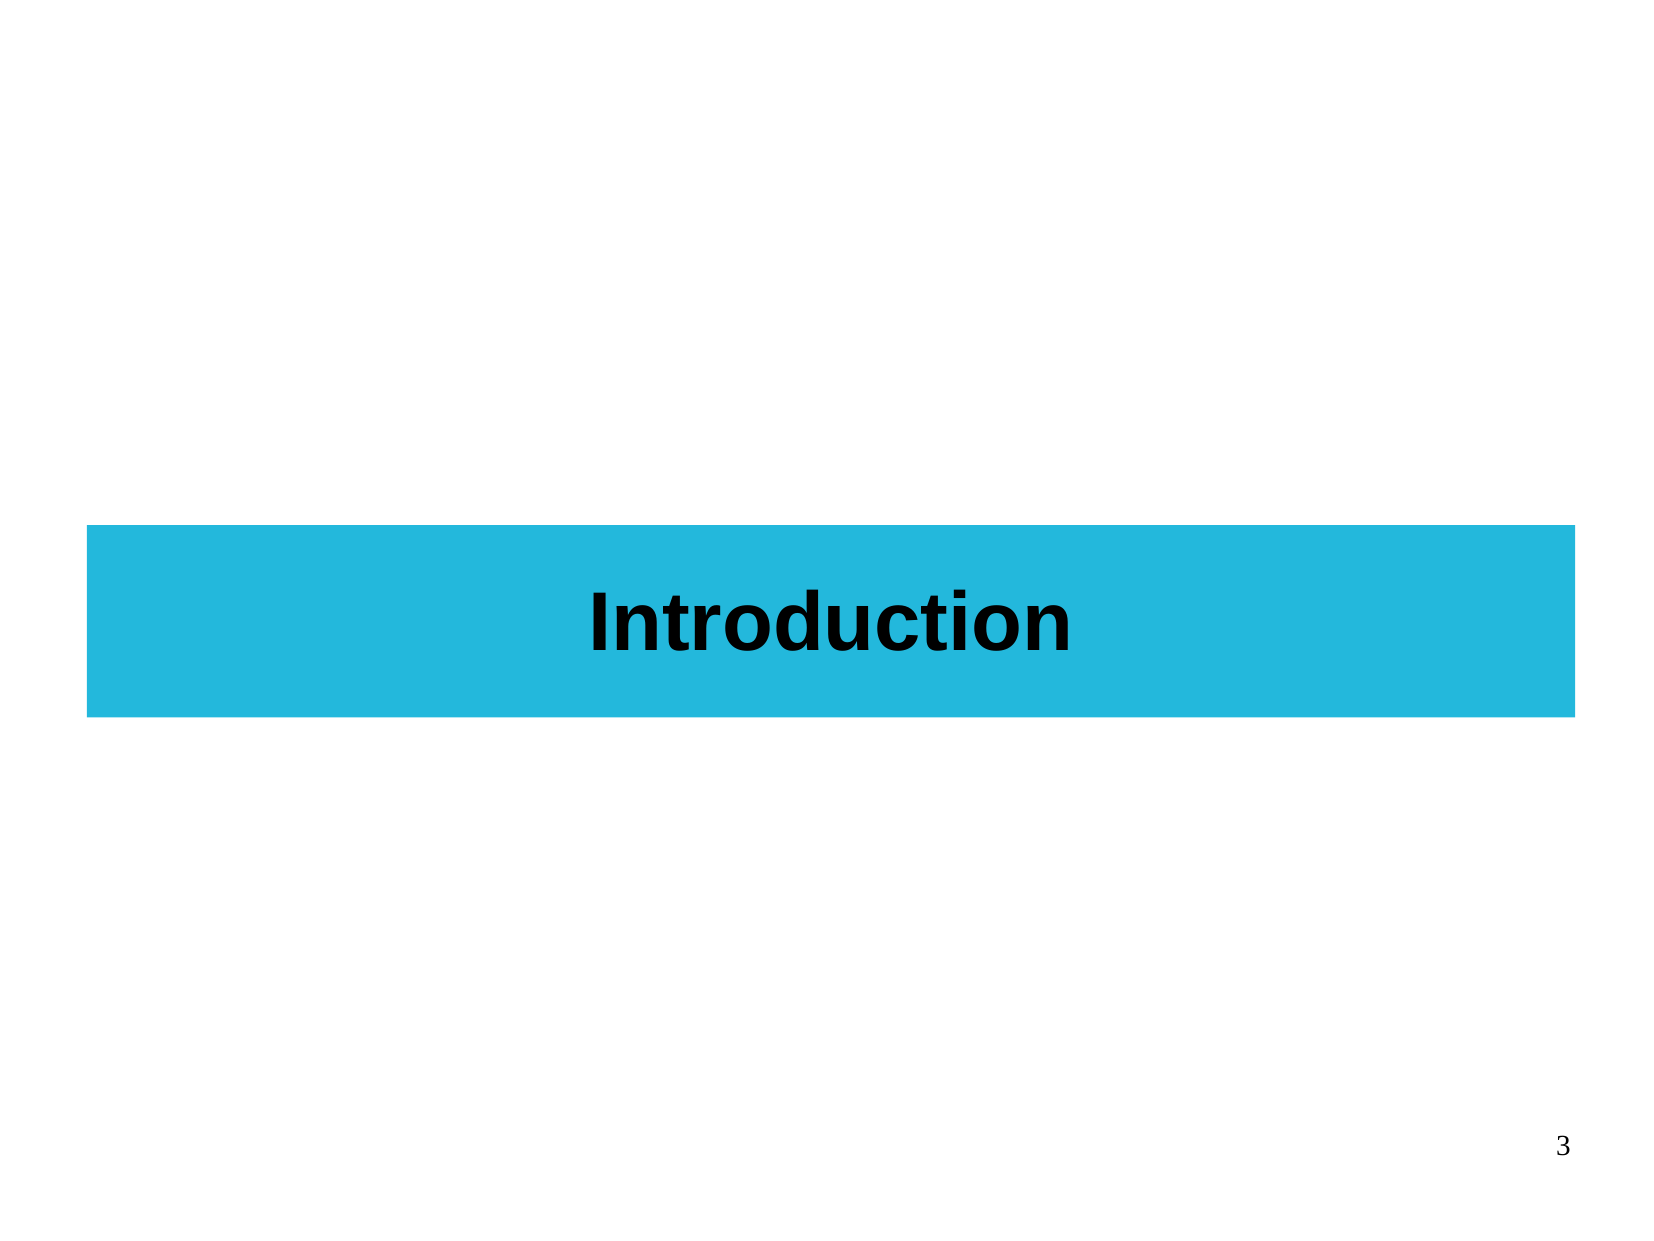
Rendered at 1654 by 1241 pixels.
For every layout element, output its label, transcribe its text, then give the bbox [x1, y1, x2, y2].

title Introduction [86, 525, 1576, 718]
